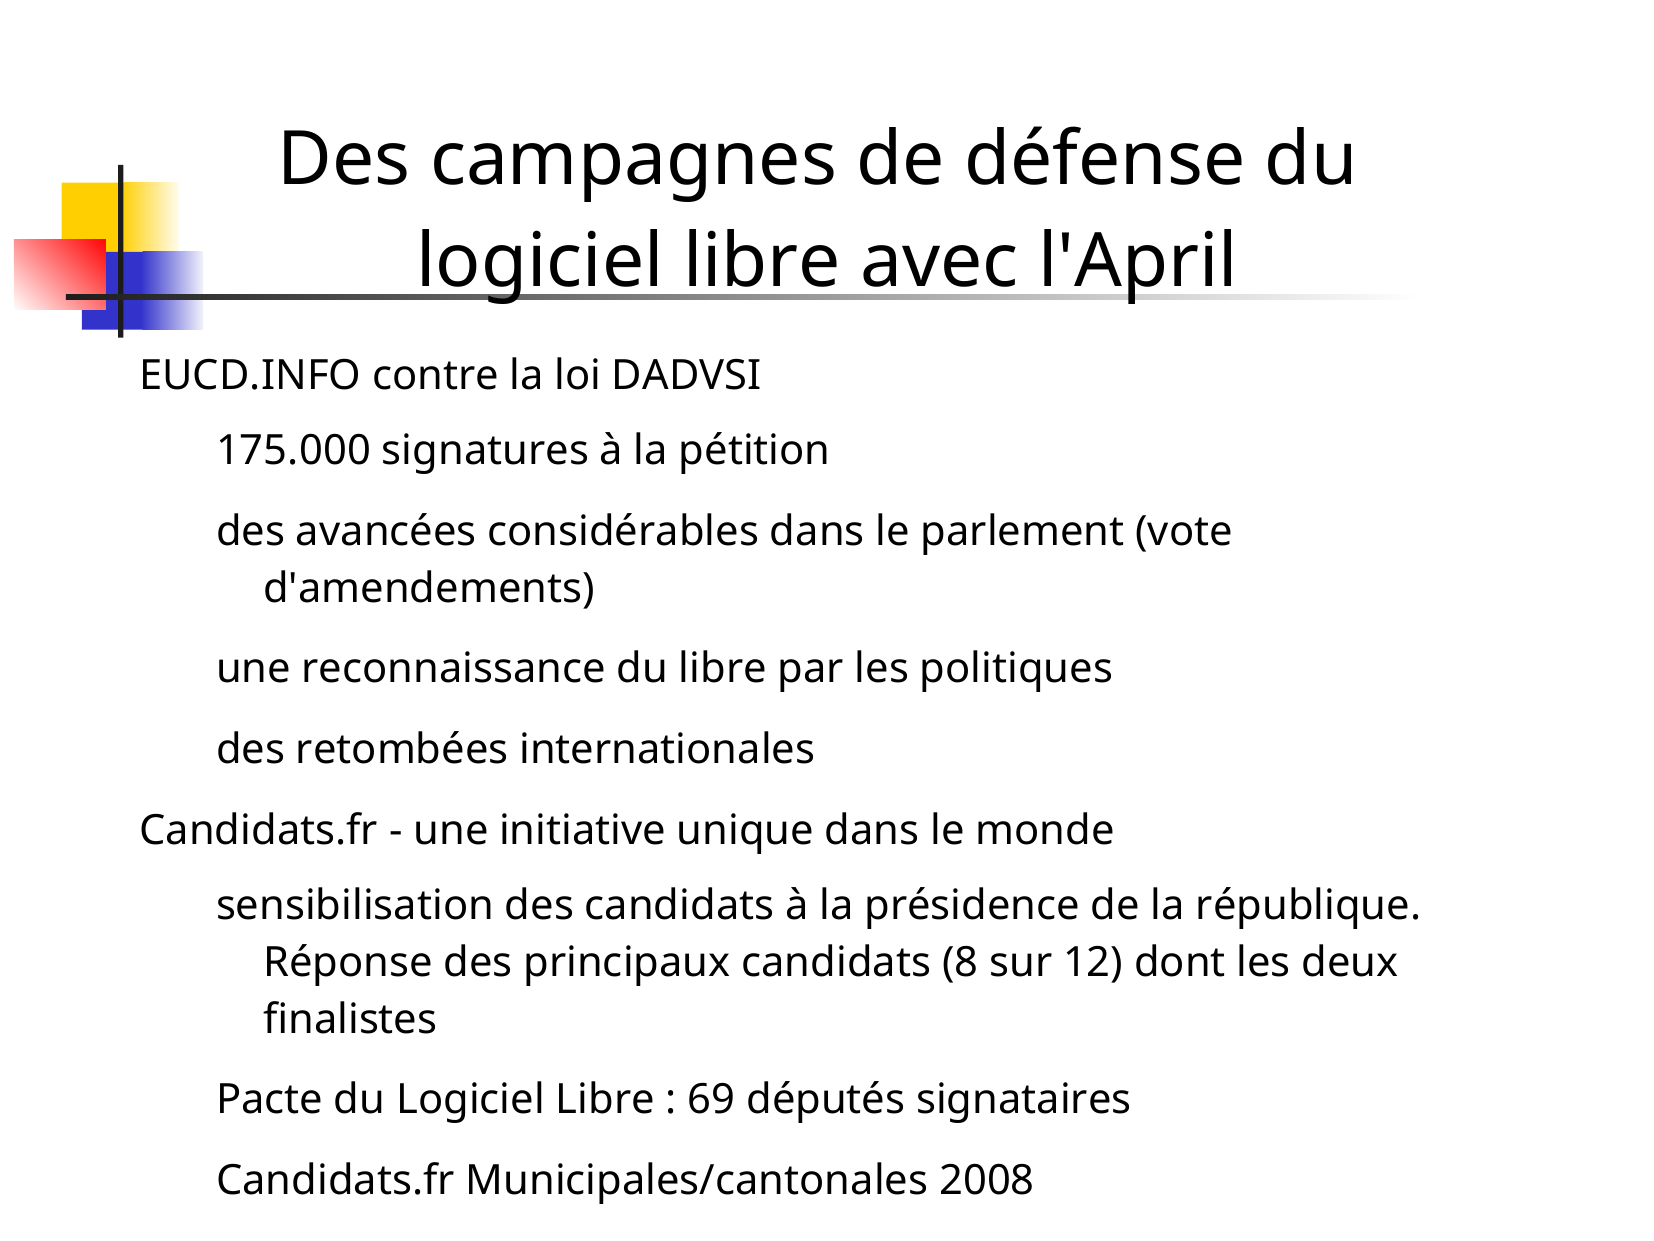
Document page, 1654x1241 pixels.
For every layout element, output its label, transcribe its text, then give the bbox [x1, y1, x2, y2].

title Des campagnes de défense du logiciel libre avec l'April [121, 102, 1534, 311]
list EUCD.INFO contre la loi DADVSI 175.000 signatures à la pétition des avancées considérables dans le parlement (vote d'amendements) une reconnaissance du libre par les politiques des retombées internationales Candidats.fr - une initiative unique dans le monde sensibilisation des candidats à la présidence de la république. Réponse des principaux candidats (8 sur 12) dont les deux finalistes Pacte du Logiciel Libre : 69 députés signataires Candidats.fr Municipales/cantonales 2008 Bataille ISO/AFNOR sur OOXML [121, 344, 1534, 1207]
